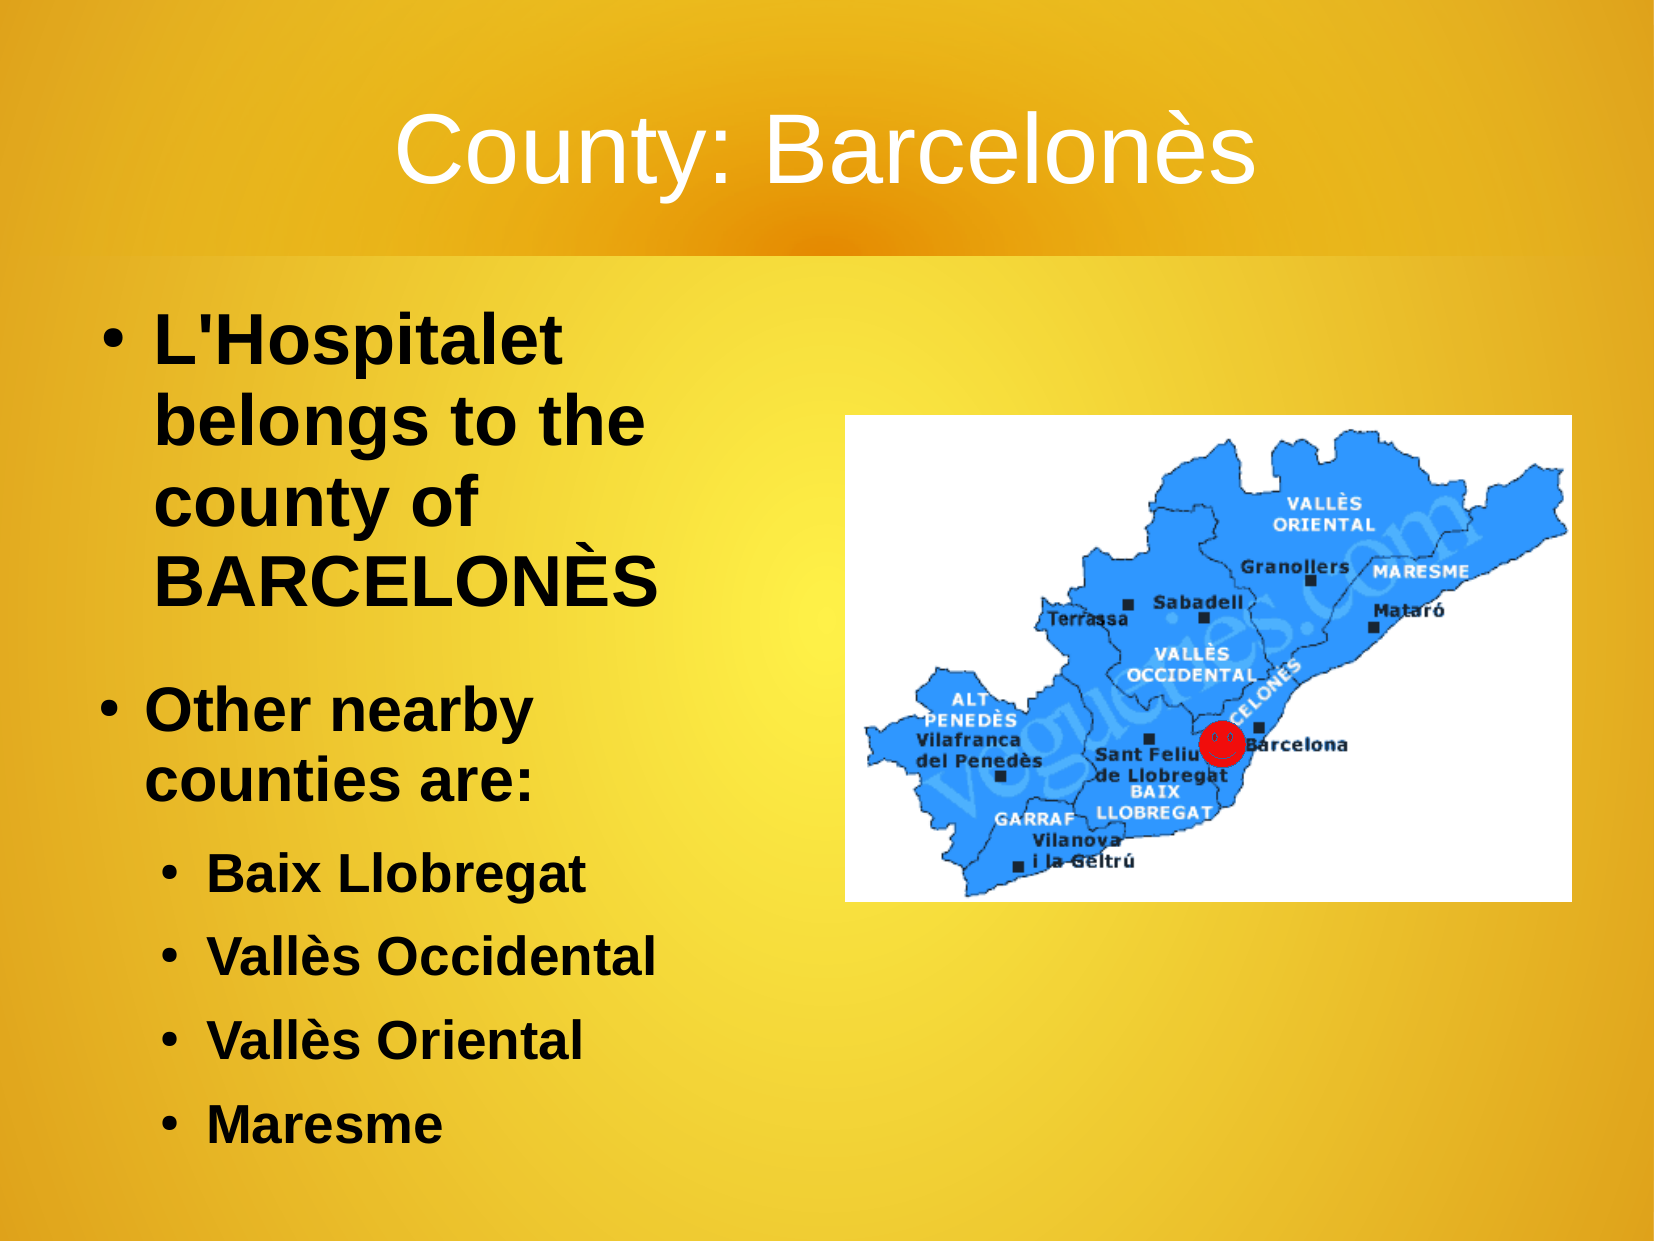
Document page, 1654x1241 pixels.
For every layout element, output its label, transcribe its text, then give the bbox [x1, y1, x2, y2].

list L'Hospitalet belongs to the county of BARCELONÈS [82, 299, 809, 643]
text_box [1198, 720, 1247, 768]
list Other nearby counties are: Baix Llobregat Vallès Occidental Vallès Oriental Maresme [82, 674, 809, 1158]
picture [845, 415, 1572, 902]
title County: Barcelonès [82, 47, 1571, 252]
